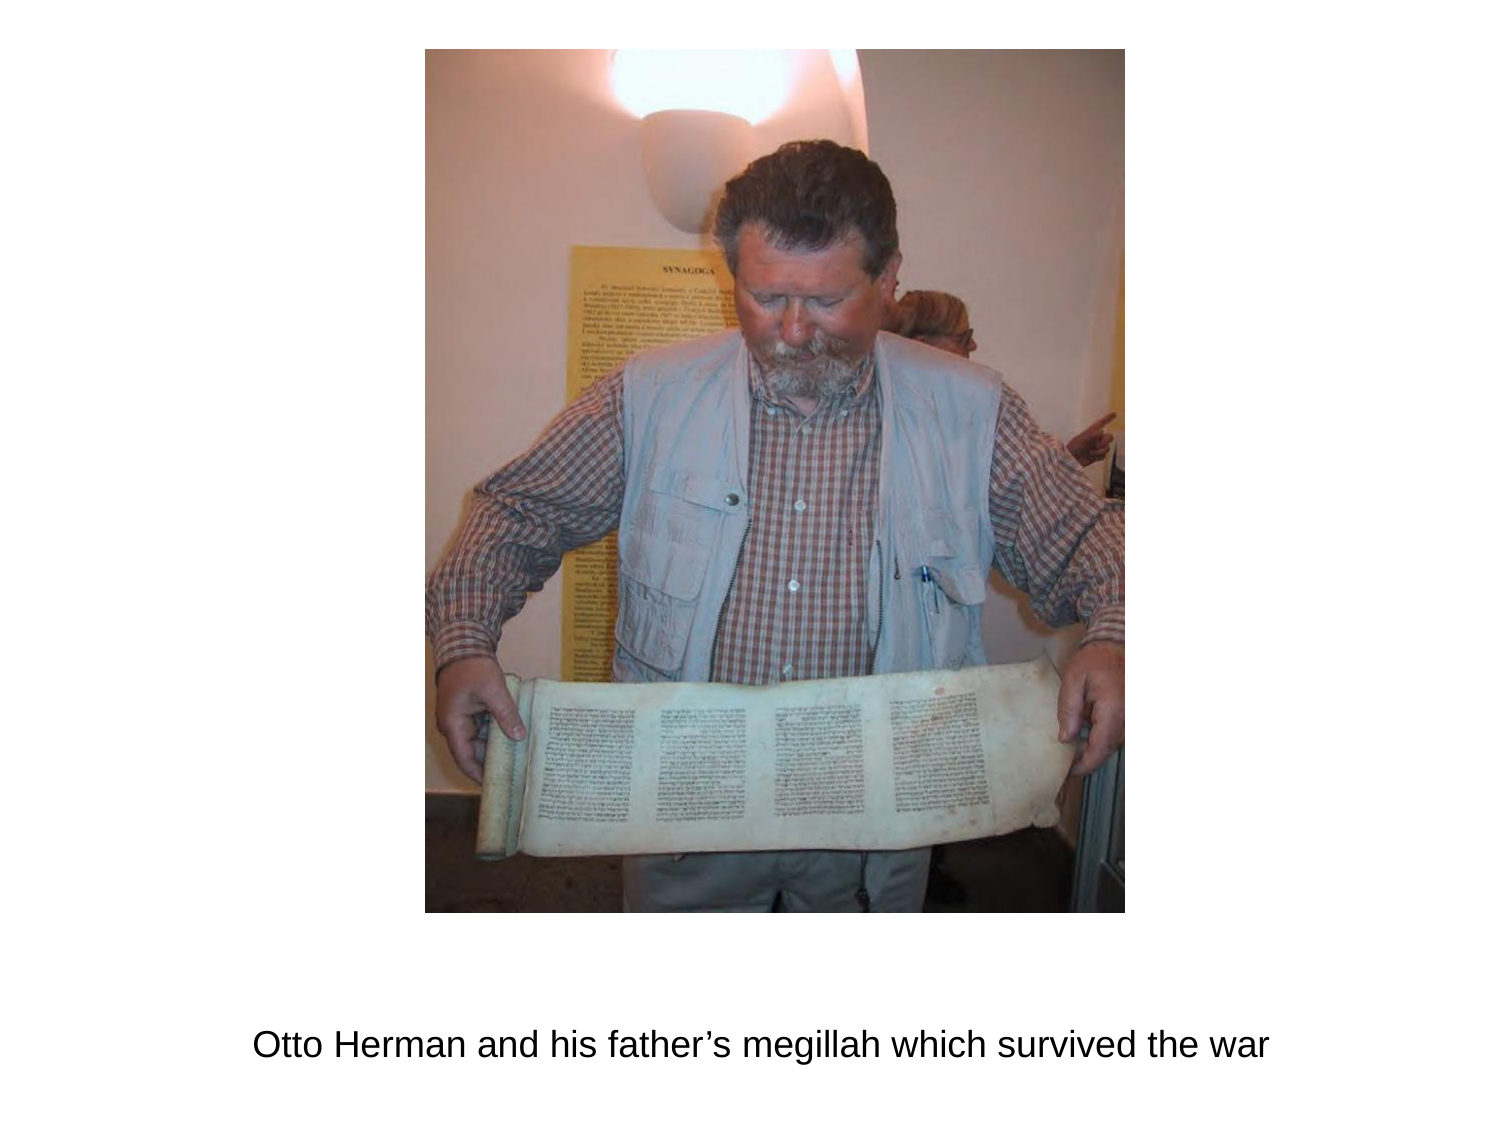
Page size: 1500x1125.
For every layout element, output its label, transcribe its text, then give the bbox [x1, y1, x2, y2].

text_box Otto Herman and his father’s megillah which survived the war [237, 1012, 1400, 1073]
picture [425, 49, 1125, 913]
